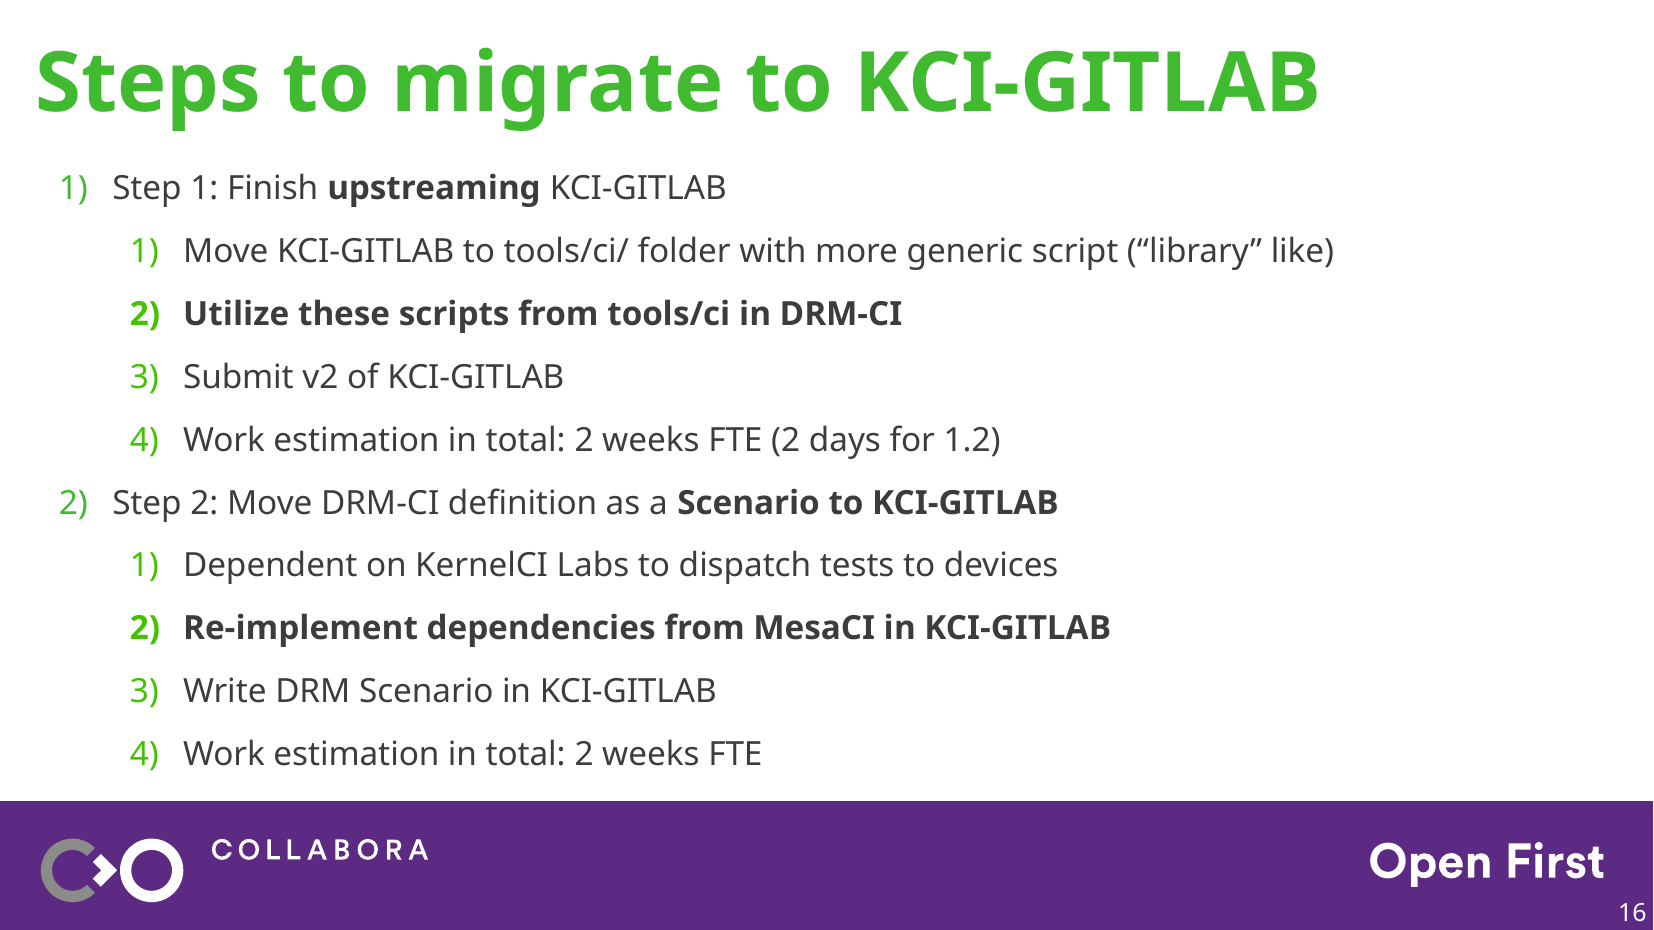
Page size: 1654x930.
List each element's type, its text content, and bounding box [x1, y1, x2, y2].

list Step 1: Finish upstreaming KCI-GITLAB Move KCI-GITLAB to tools/ci/ folder with more generic script (“library” like) Utilize these scripts from tools/ci in DRM-CI Submit v2 of KCI-GITLAB Work estimation in total: 2 weeks FTE (2 days for 1.2) Step 2: Move DRM-CI definition as a Scenario to KCI-GITLAB Dependent on KernelCI Labs to dispatch tests to devices Re-implement dependencies from MesaCI in KCI-GITLAB Write DRM Scenario in KCI-GITLAB Work estimation in total: 2 weeks FTE [41, 146, 1613, 790]
title Steps to migrate to KCI-GITLAB [35, 28, 1608, 192]
